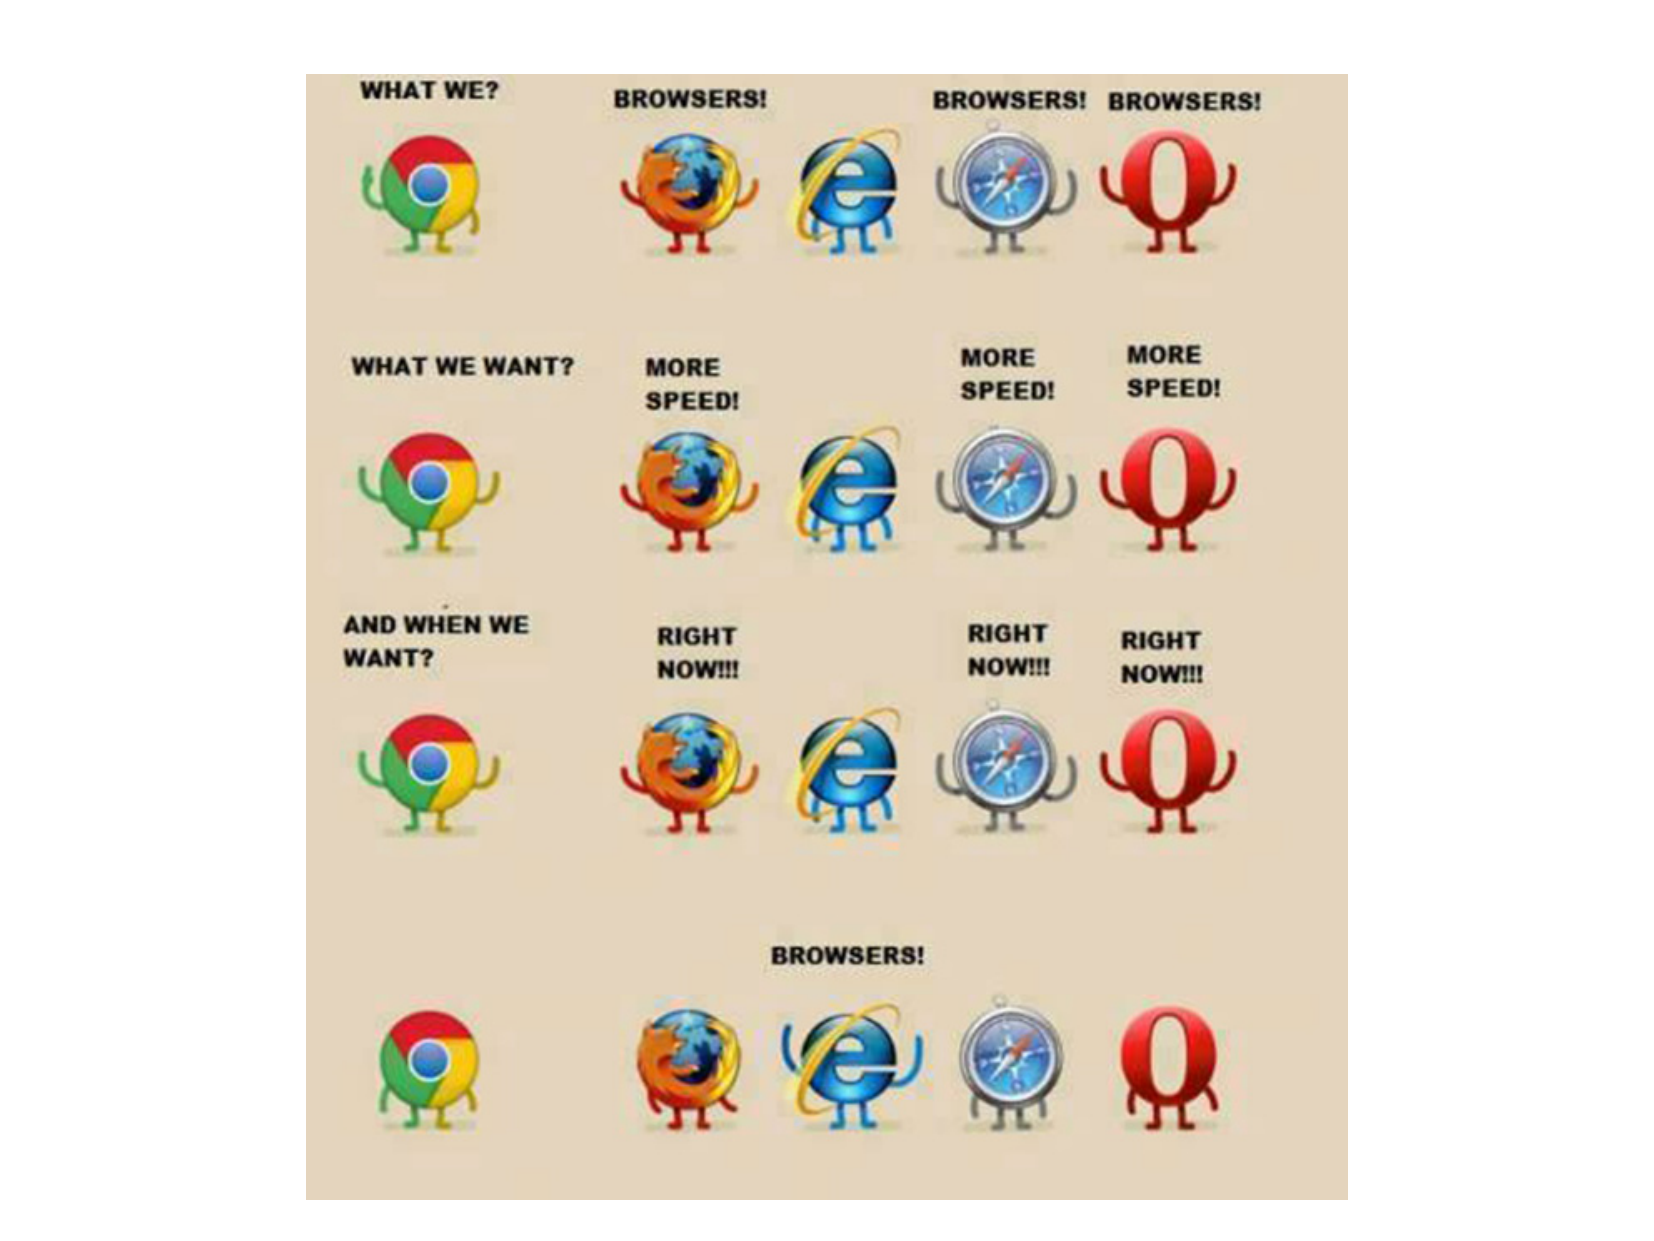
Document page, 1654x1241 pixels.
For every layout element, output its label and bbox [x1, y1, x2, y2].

picture [306, 74, 1348, 1200]
